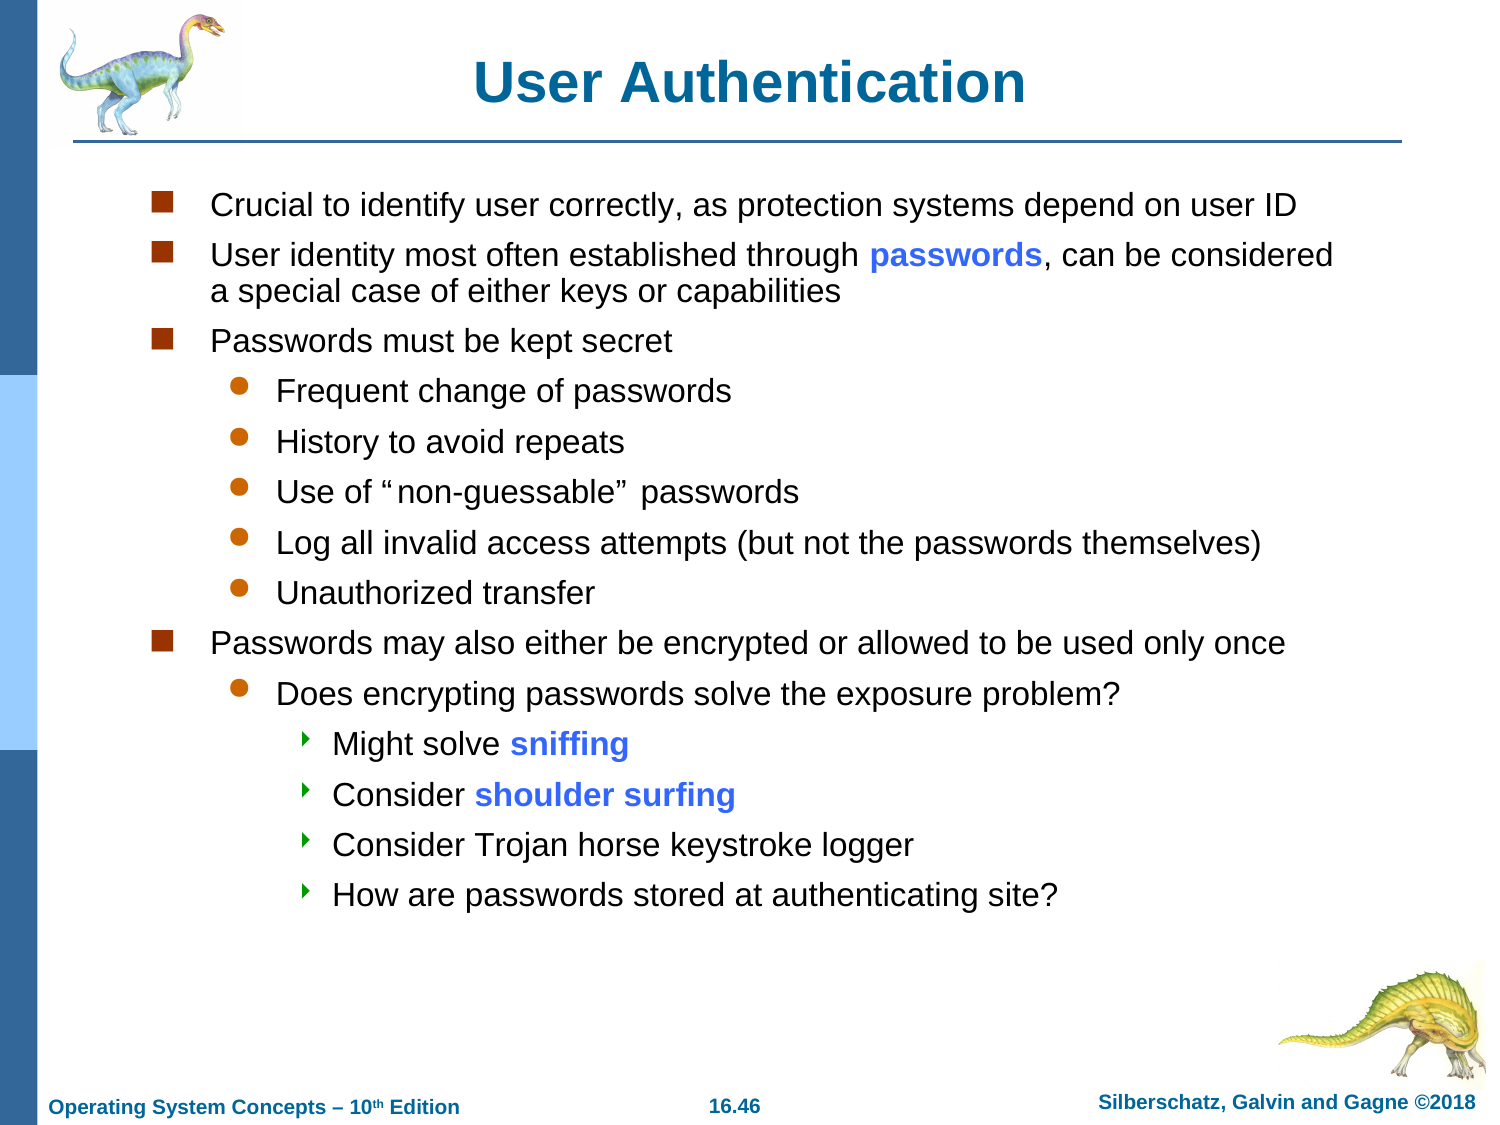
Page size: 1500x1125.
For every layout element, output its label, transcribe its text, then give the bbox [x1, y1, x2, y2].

picture [1415, 1094, 1423, 1099]
picture [46, 0, 243, 149]
title User Authentication [75, 27, 1426, 123]
picture [1275, 959, 1486, 1090]
list Crucial to identify user correctly, as protection systems depend on user ID User identity most often established through passwords, can be considered a special case of either keys or capabilities Passwords must be kept secret Frequent change of passwords History to avoid repeats Use of “non-guessable” passwords Log all invalid access attempts (but not the passwords themselves) Unauthorized transfer Passwords may also either be encrypted or allowed to be used only once Does encrypting passwords solve the exposure problem? Might solve sniffing Consider shoulder surfing Consider Trojan horse keystroke logger How are passwords stored at authenticating site? [139, 179, 1355, 924]
